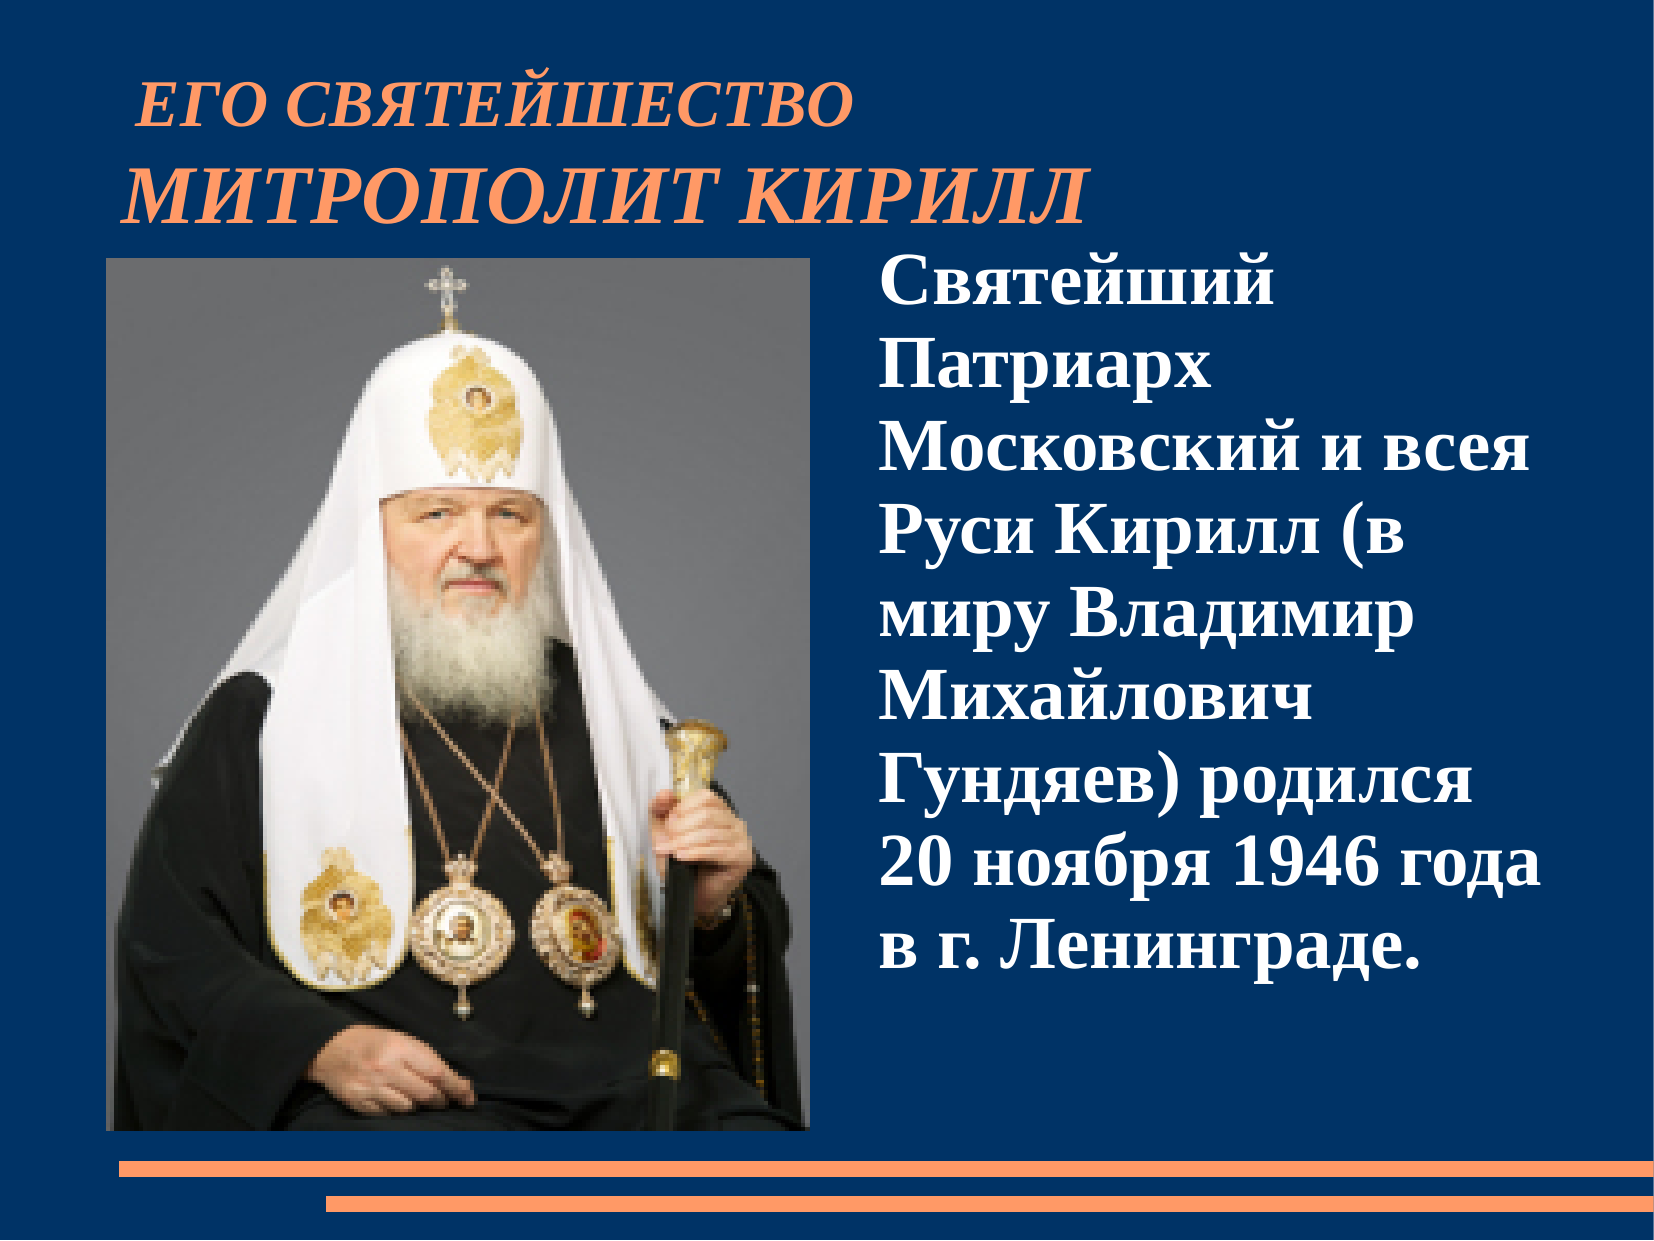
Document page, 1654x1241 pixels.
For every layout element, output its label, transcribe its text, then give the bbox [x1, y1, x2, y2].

text_box Святейший Патриарх Московский и всея Руси Кирилл (в миру Владимир Михайлович Гундяев) родился 20 ноября 1946 года в г. Ленинграде. [863, 230, 1571, 1131]
title ЕГО СВЯТЕЙШЕСТВО МИТРОПОЛИТ КИРИЛЛ [121, 46, 1534, 254]
picture [106, 258, 810, 1131]
